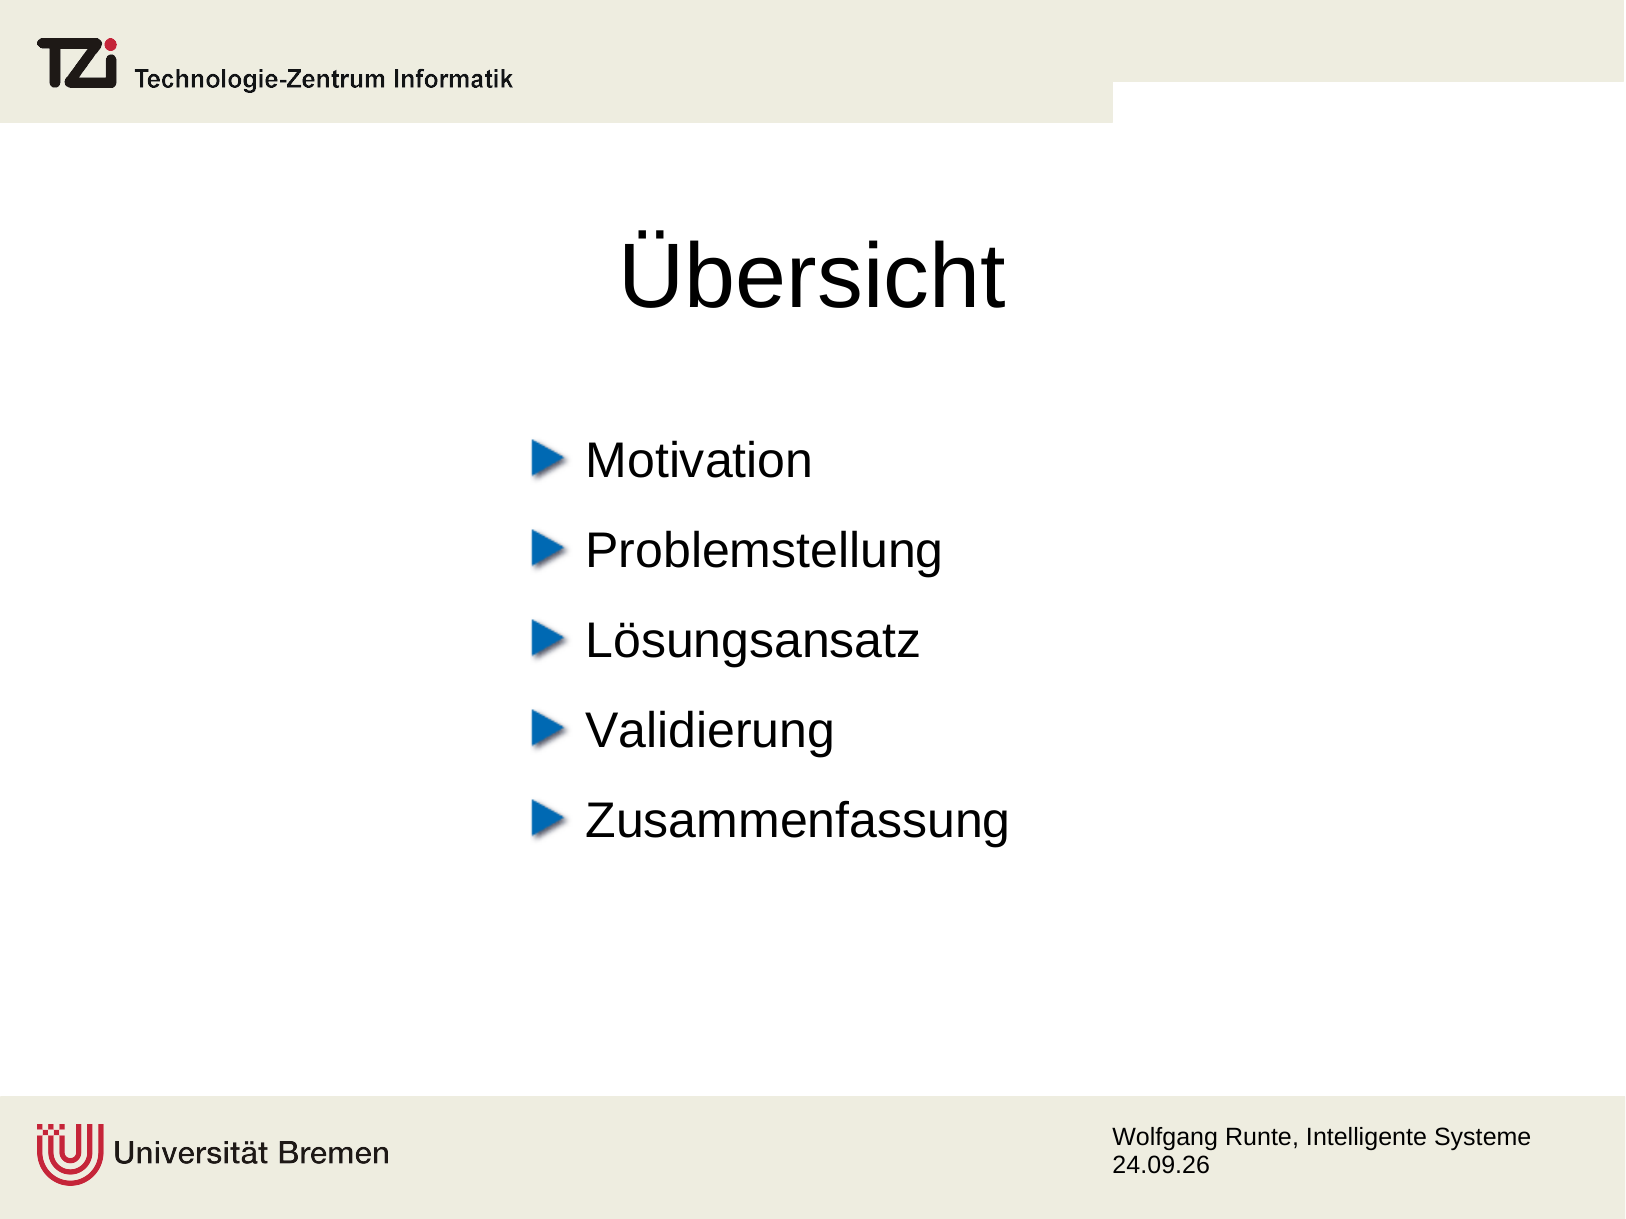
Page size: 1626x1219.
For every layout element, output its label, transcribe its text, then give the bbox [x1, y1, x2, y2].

list Motivation Problemstellung Lösungsansatz Validierung Zusammenfassung [529, 433, 1513, 945]
picture [37, 1124, 388, 1186]
picture [37, 38, 513, 93]
title Übersicht [112, 162, 1513, 393]
